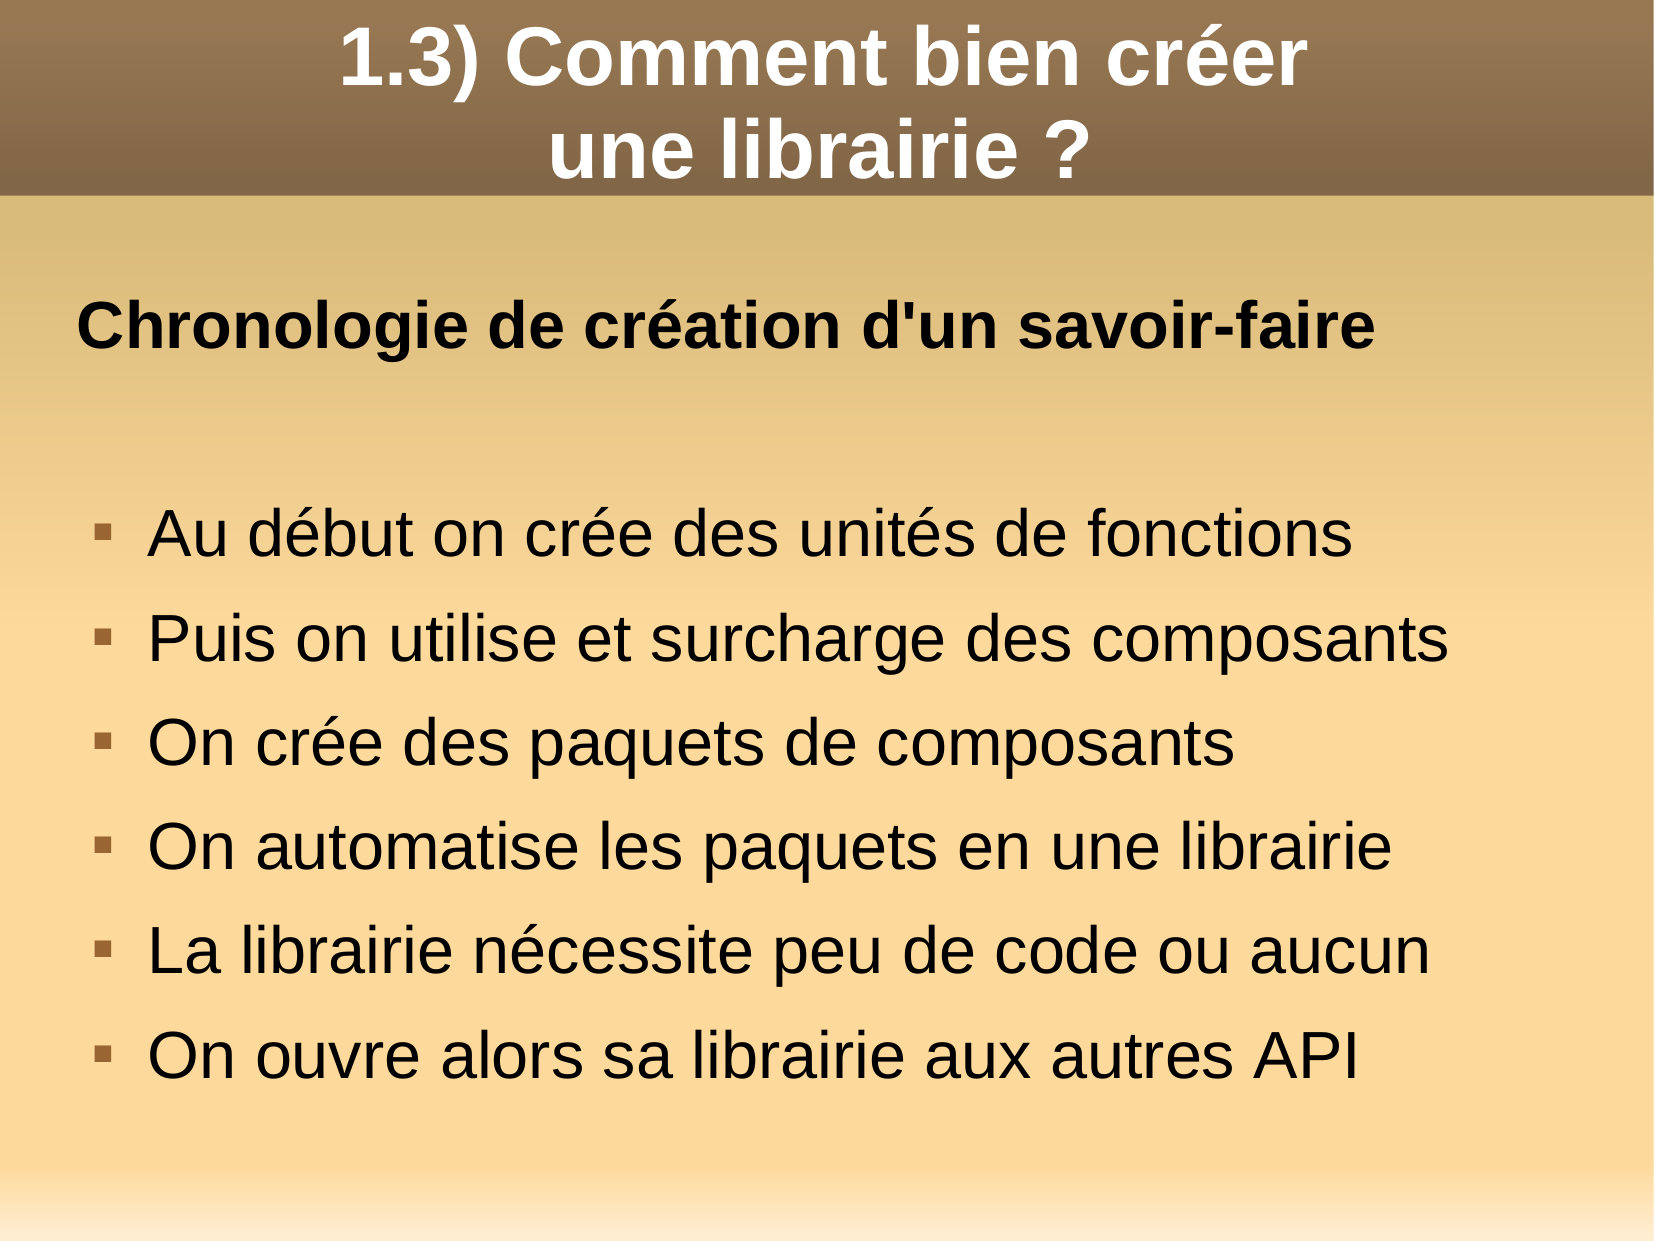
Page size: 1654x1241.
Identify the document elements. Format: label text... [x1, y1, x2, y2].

title 1.3) Comment bien créer une librairie ? [76, 7, 1565, 200]
list Chronologie de création d'un savoir-faire Au début on crée des unités de fonctions Puis on utilise et surcharge des composants On crée des paquets de composants On automatise les paquets en une librairie La librairie nécessite peu de code ou aucun On ouvre alors sa librairie aux autres API [76, 287, 1565, 1093]
picture [0, 0, 1654, 1241]
